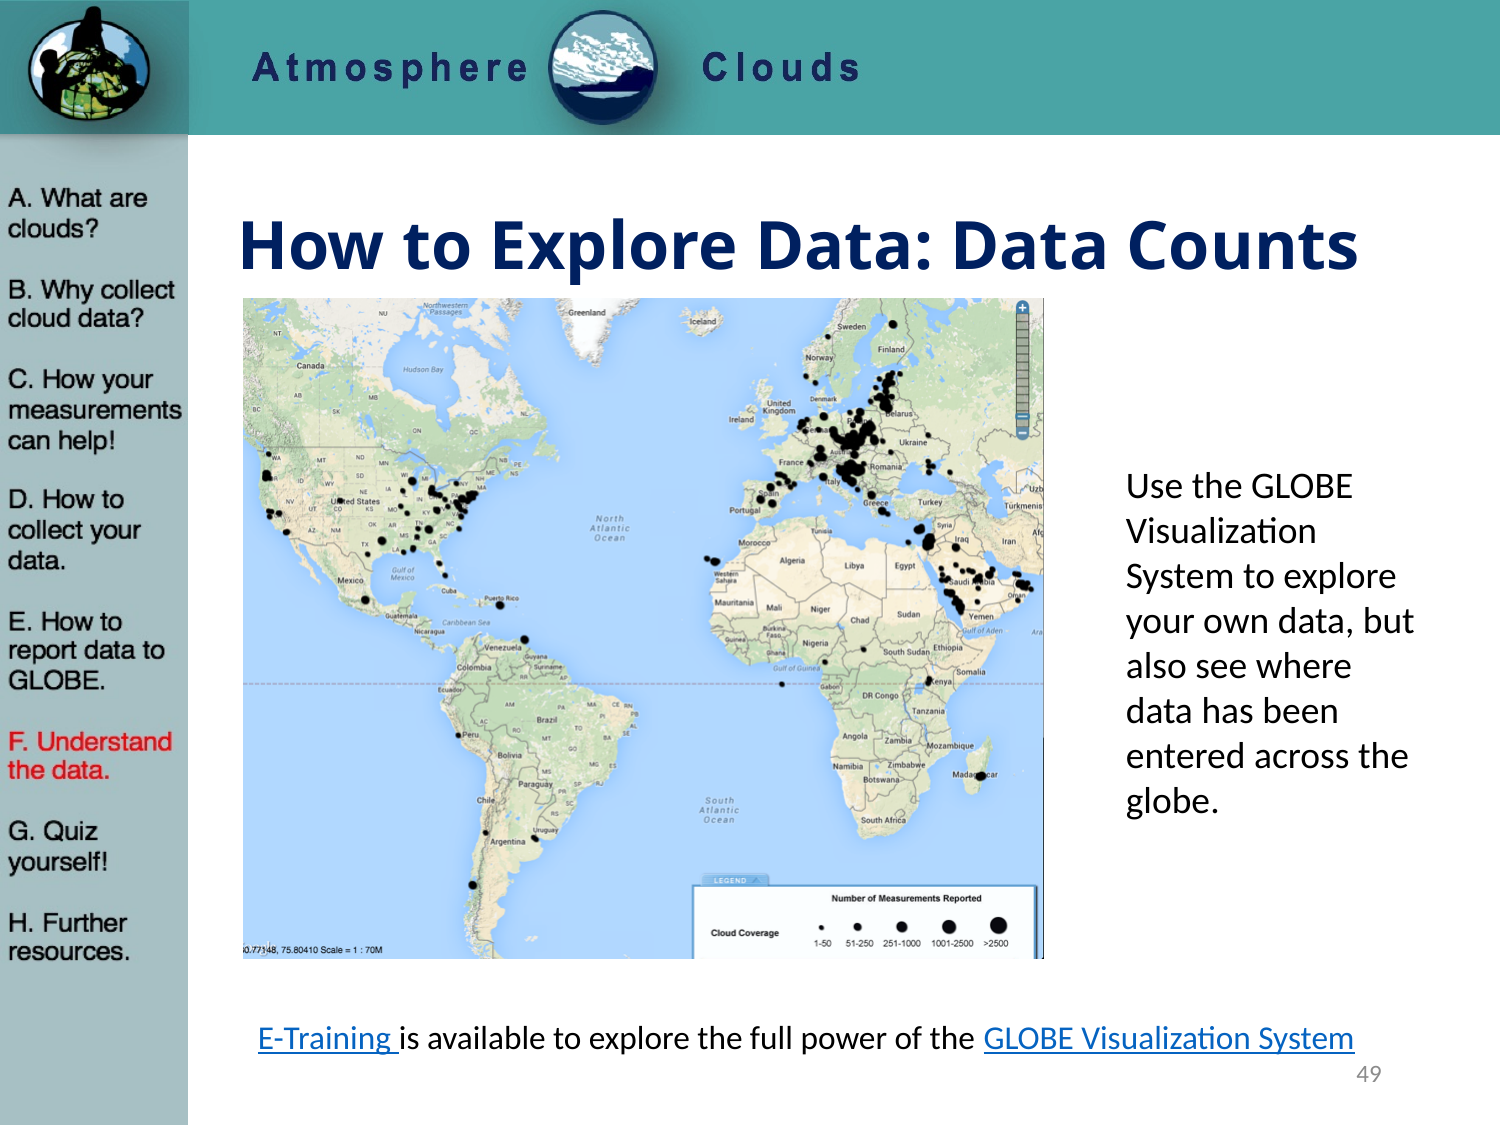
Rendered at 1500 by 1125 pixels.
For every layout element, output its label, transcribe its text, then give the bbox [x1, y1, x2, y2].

title How to Explore Data: Data Counts [222, 175, 1397, 321]
slide_number <number> [1059, 1068, 1397, 1103]
text_box Use the GLOBE Visualization System to explore your own data, but also see where data has been entered across the globe. [1111, 453, 1434, 874]
picture [243, 298, 1044, 959]
picture [0, 0, 1500, 1125]
list E-Training is available to explore the full power of the GLOBE Visualization System [243, 1013, 1418, 1068]
